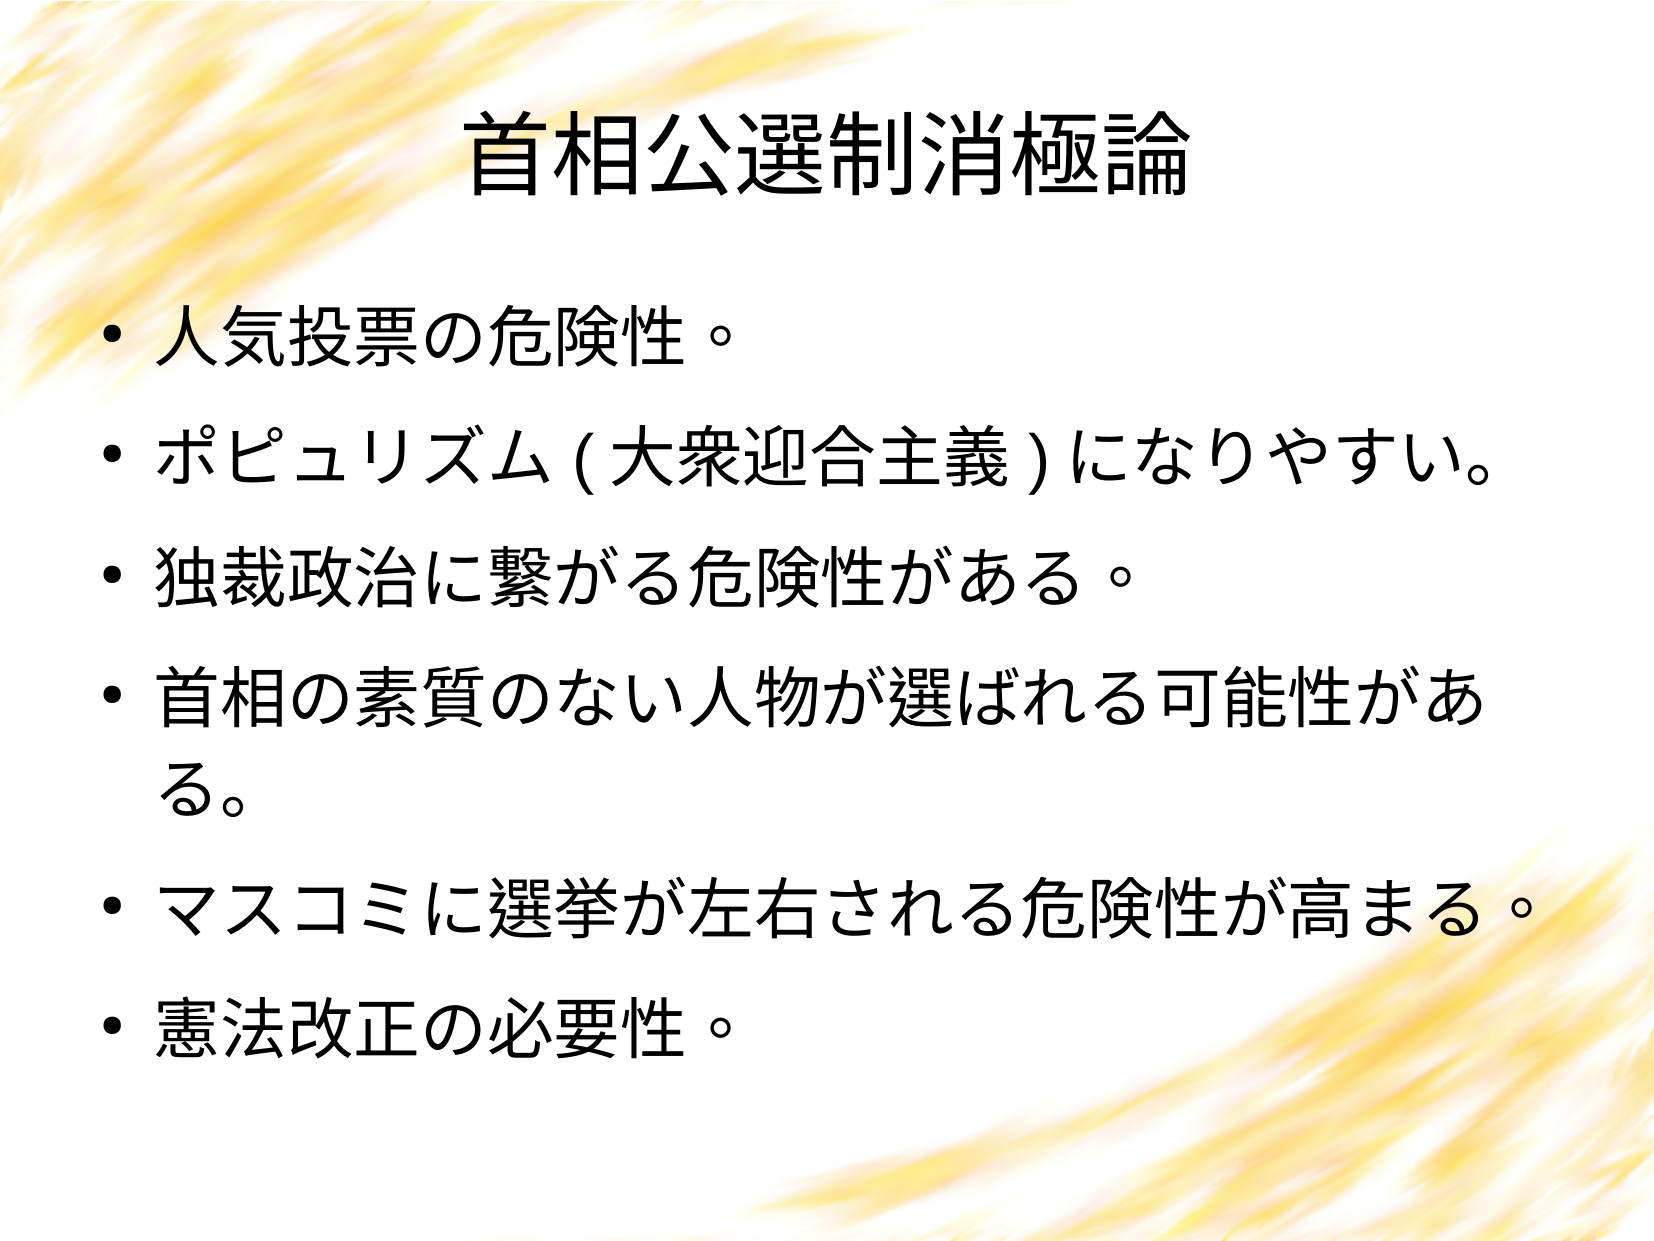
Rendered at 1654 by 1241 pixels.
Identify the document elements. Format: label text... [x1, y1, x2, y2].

picture [0, 0, 1654, 1241]
title 首相公選制消極論 [82, 56, 1571, 250]
list 人気投票の危険性。 ポピュリズム(大衆迎合主義)になりやすい。 独裁政治に繋がる危険性がある。 首相の素質のない人物が選ばれる可能性がある。 マスコミに選挙が左右される危険性が高まる。 憲法改正の必要性。 [82, 290, 1571, 1094]
